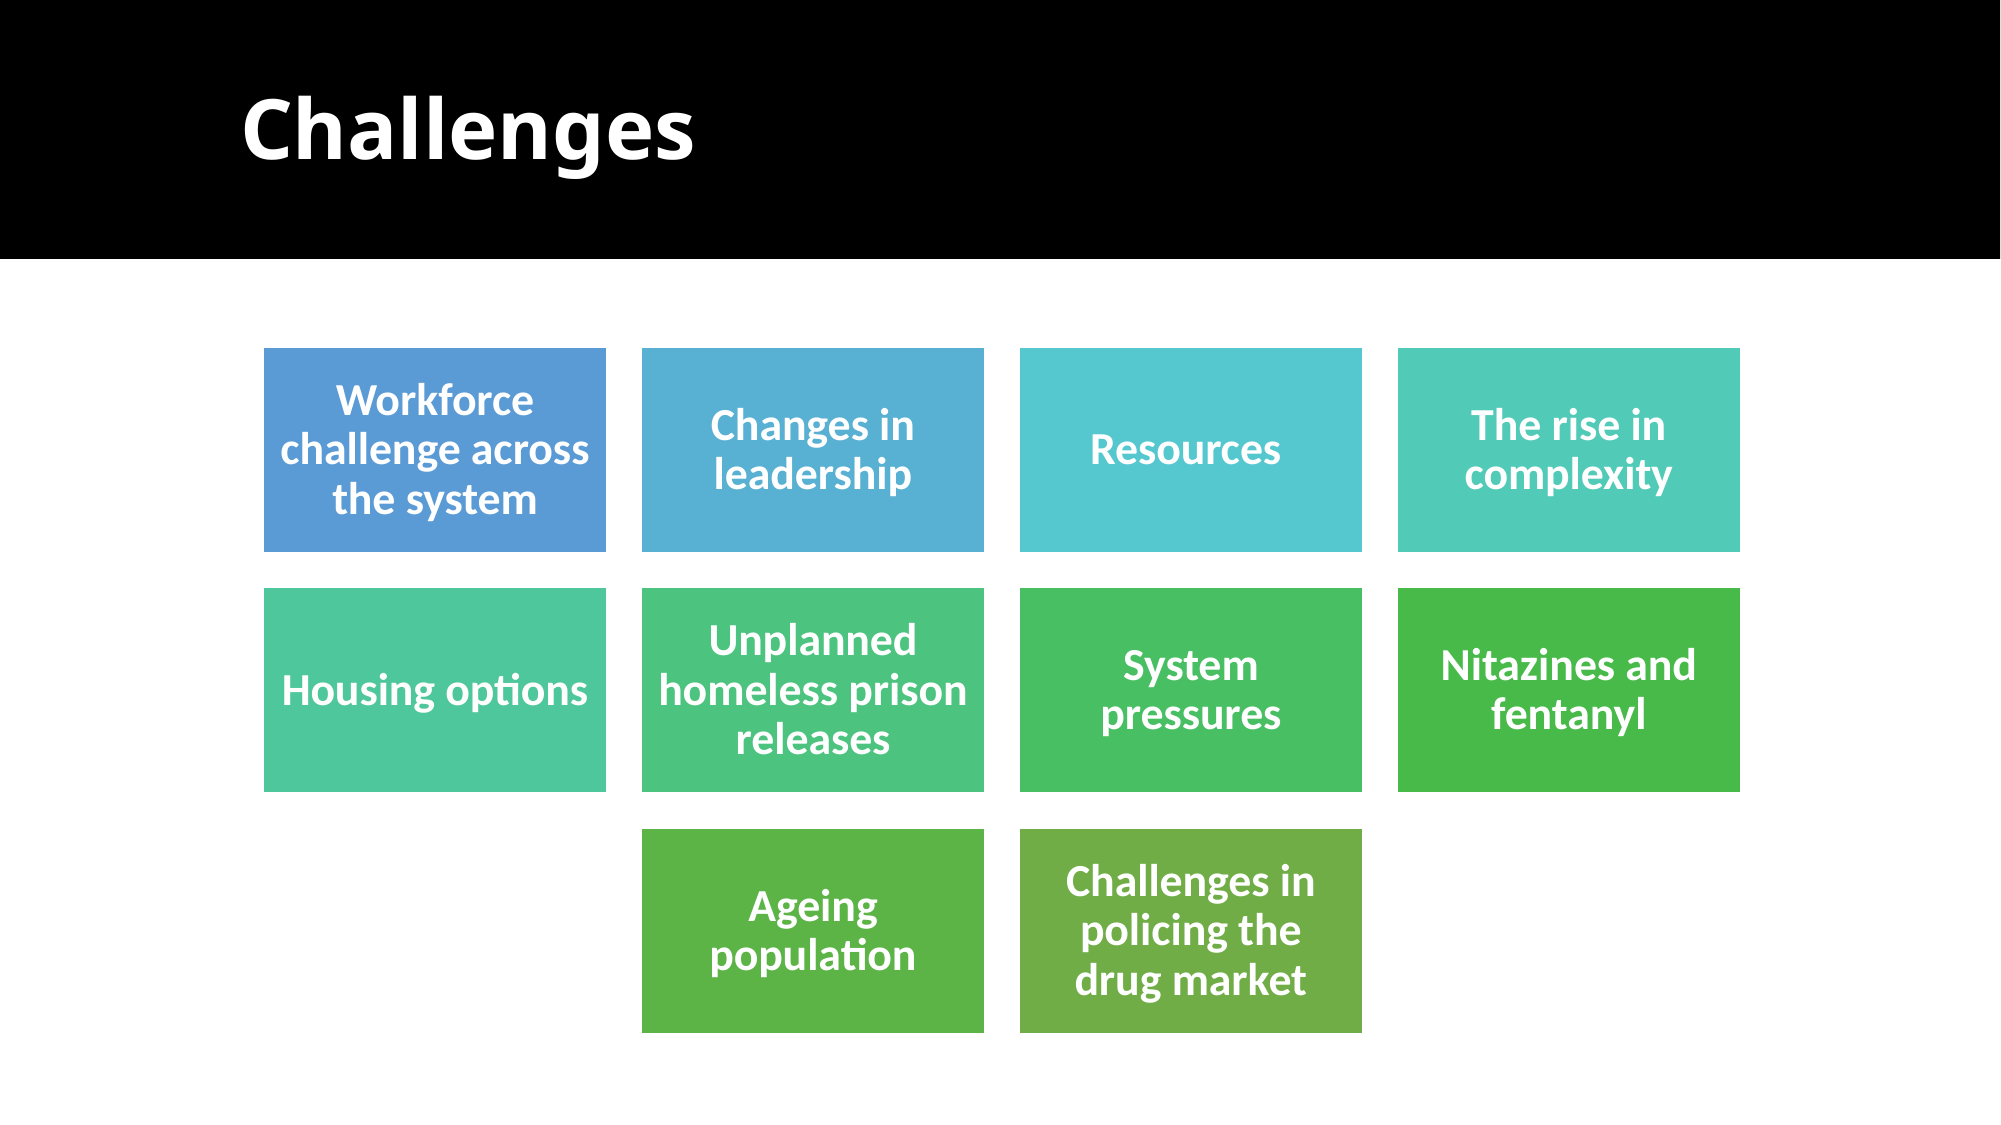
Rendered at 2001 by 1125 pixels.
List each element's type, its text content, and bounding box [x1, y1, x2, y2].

text_box Workforce challenge across the system [263, 346, 607, 554]
text_box System pressures [1019, 587, 1363, 794]
text_box Nitazines and fentanyl [1397, 587, 1741, 794]
text_box The rise in complexity [1397, 346, 1741, 554]
text_box Changes in leadership [641, 346, 985, 554]
text_box Challenges in policing the drug market [1019, 827, 1363, 1035]
text_box Housing options [263, 587, 607, 794]
text_box Ageing population [641, 827, 985, 1035]
text_box Unplanned homeless prison releases [641, 587, 985, 794]
title Challenges [225, 57, 1873, 202]
text_box [0, 0, 2000, 1125]
text_box Resources [1019, 346, 1363, 554]
